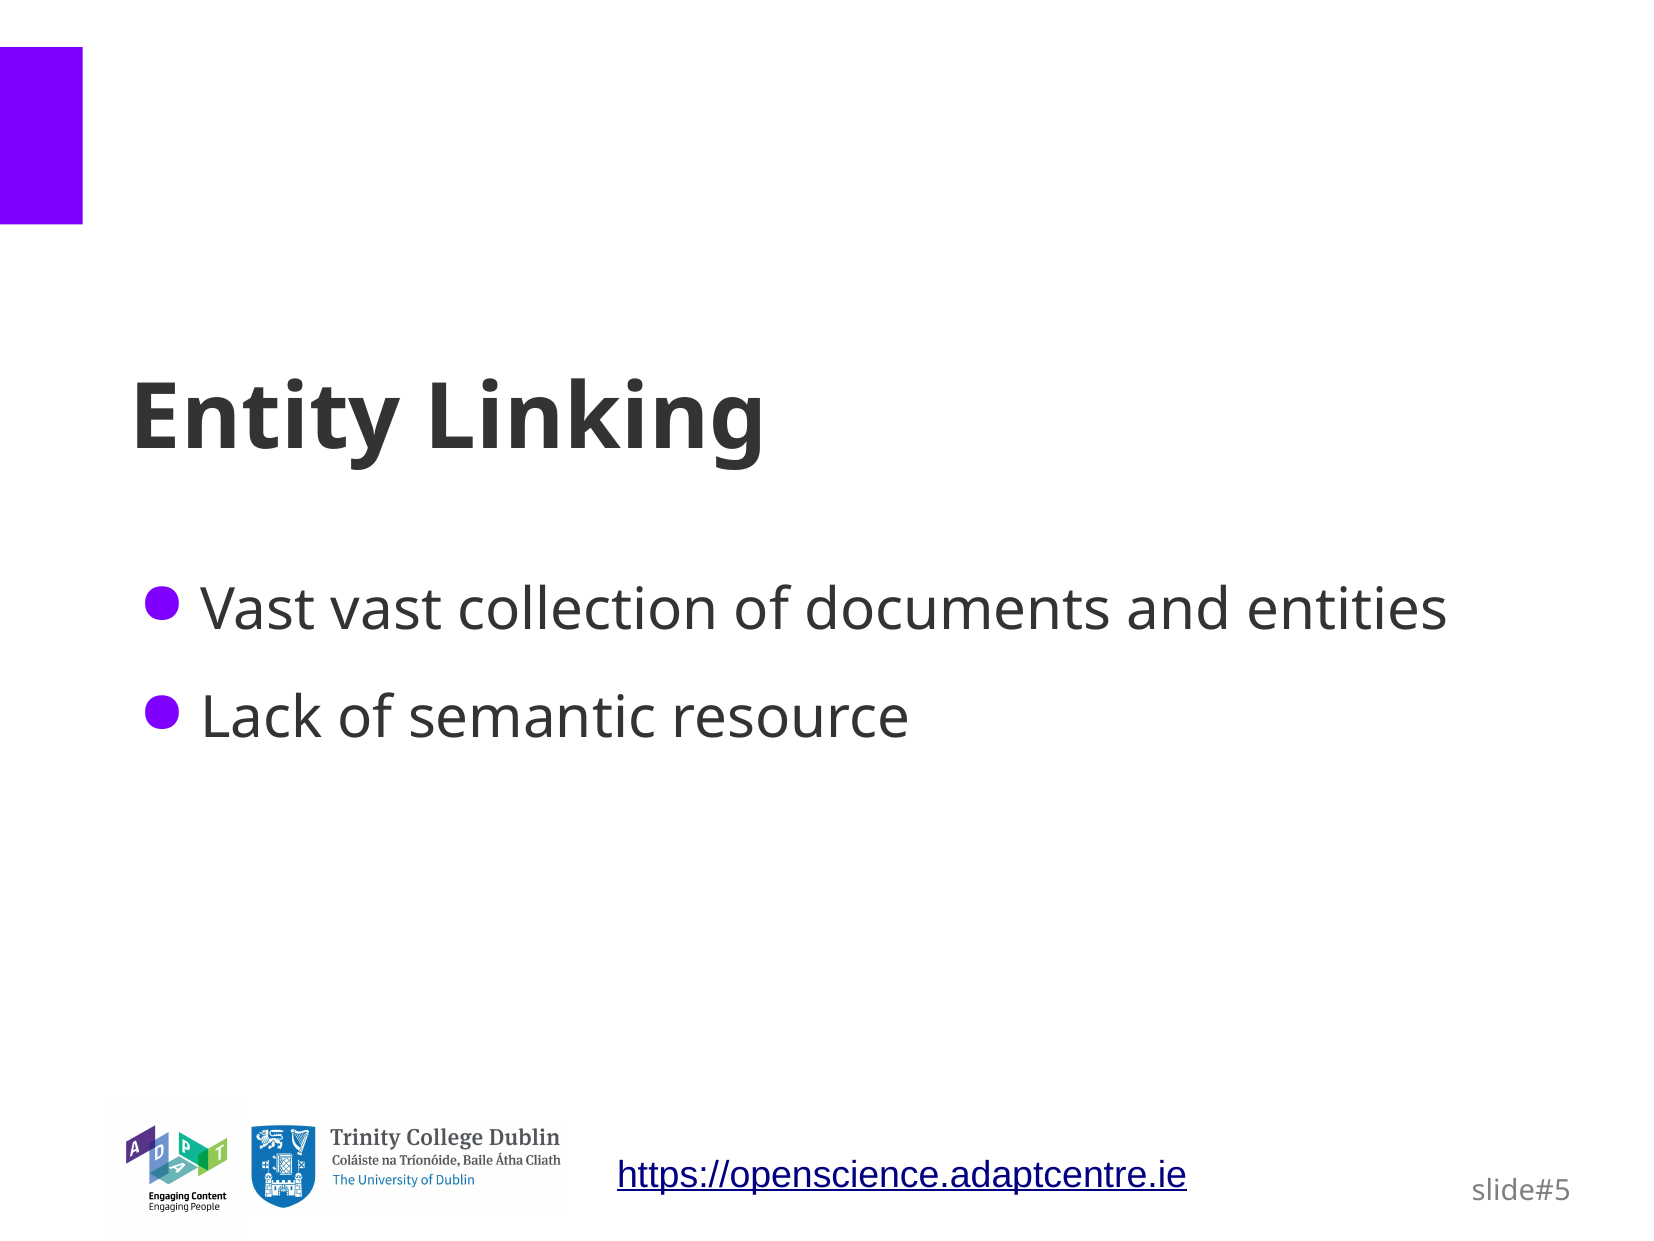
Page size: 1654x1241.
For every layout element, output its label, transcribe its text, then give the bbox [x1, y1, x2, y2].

title Entity Linking [129, 295, 1536, 532]
list Vast vast collection of documents and entities Lack of semantic resource [129, 566, 1536, 729]
picture [248, 1122, 564, 1211]
picture [106, 1098, 247, 1239]
